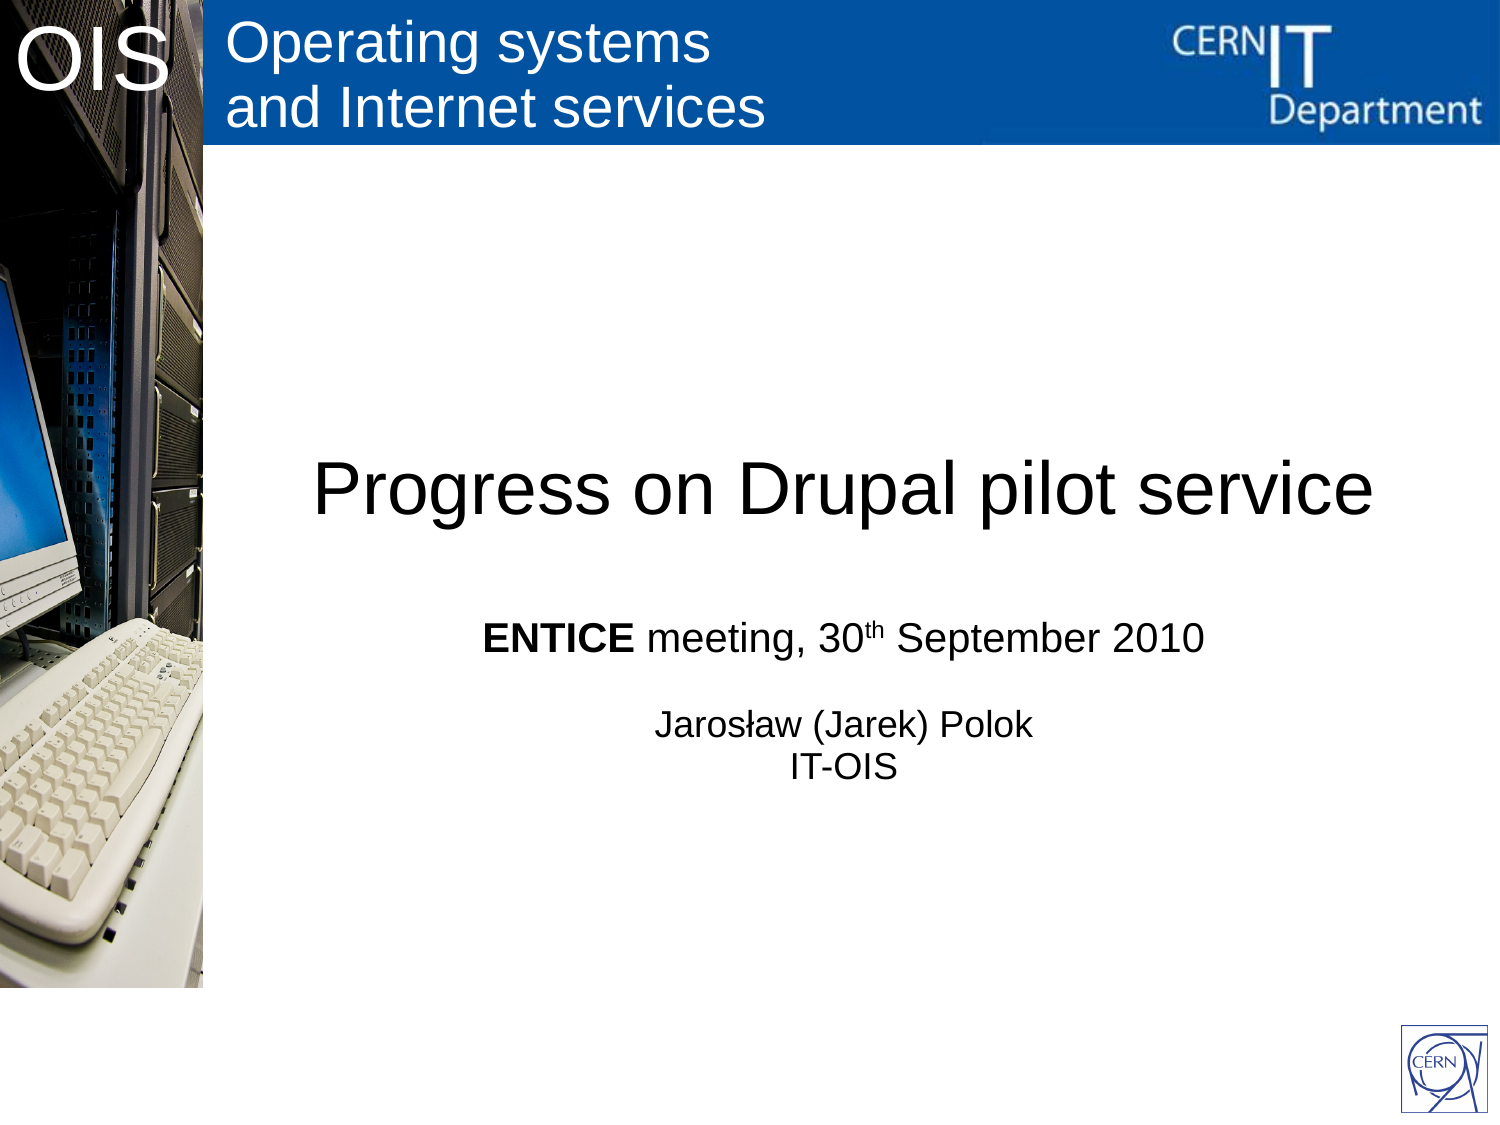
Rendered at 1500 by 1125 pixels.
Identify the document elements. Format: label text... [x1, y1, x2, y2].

slide_number Progress on Drupal pilot service ENTICE meeting, 30th September 2010 Jarosław (Jarek) Polok IT-OIS [225, 187, 1463, 1013]
picture [1401, 1025, 1488, 1113]
picture [0, 0, 1500, 988]
title Operating systems and Internet services [225, 7, 1238, 143]
